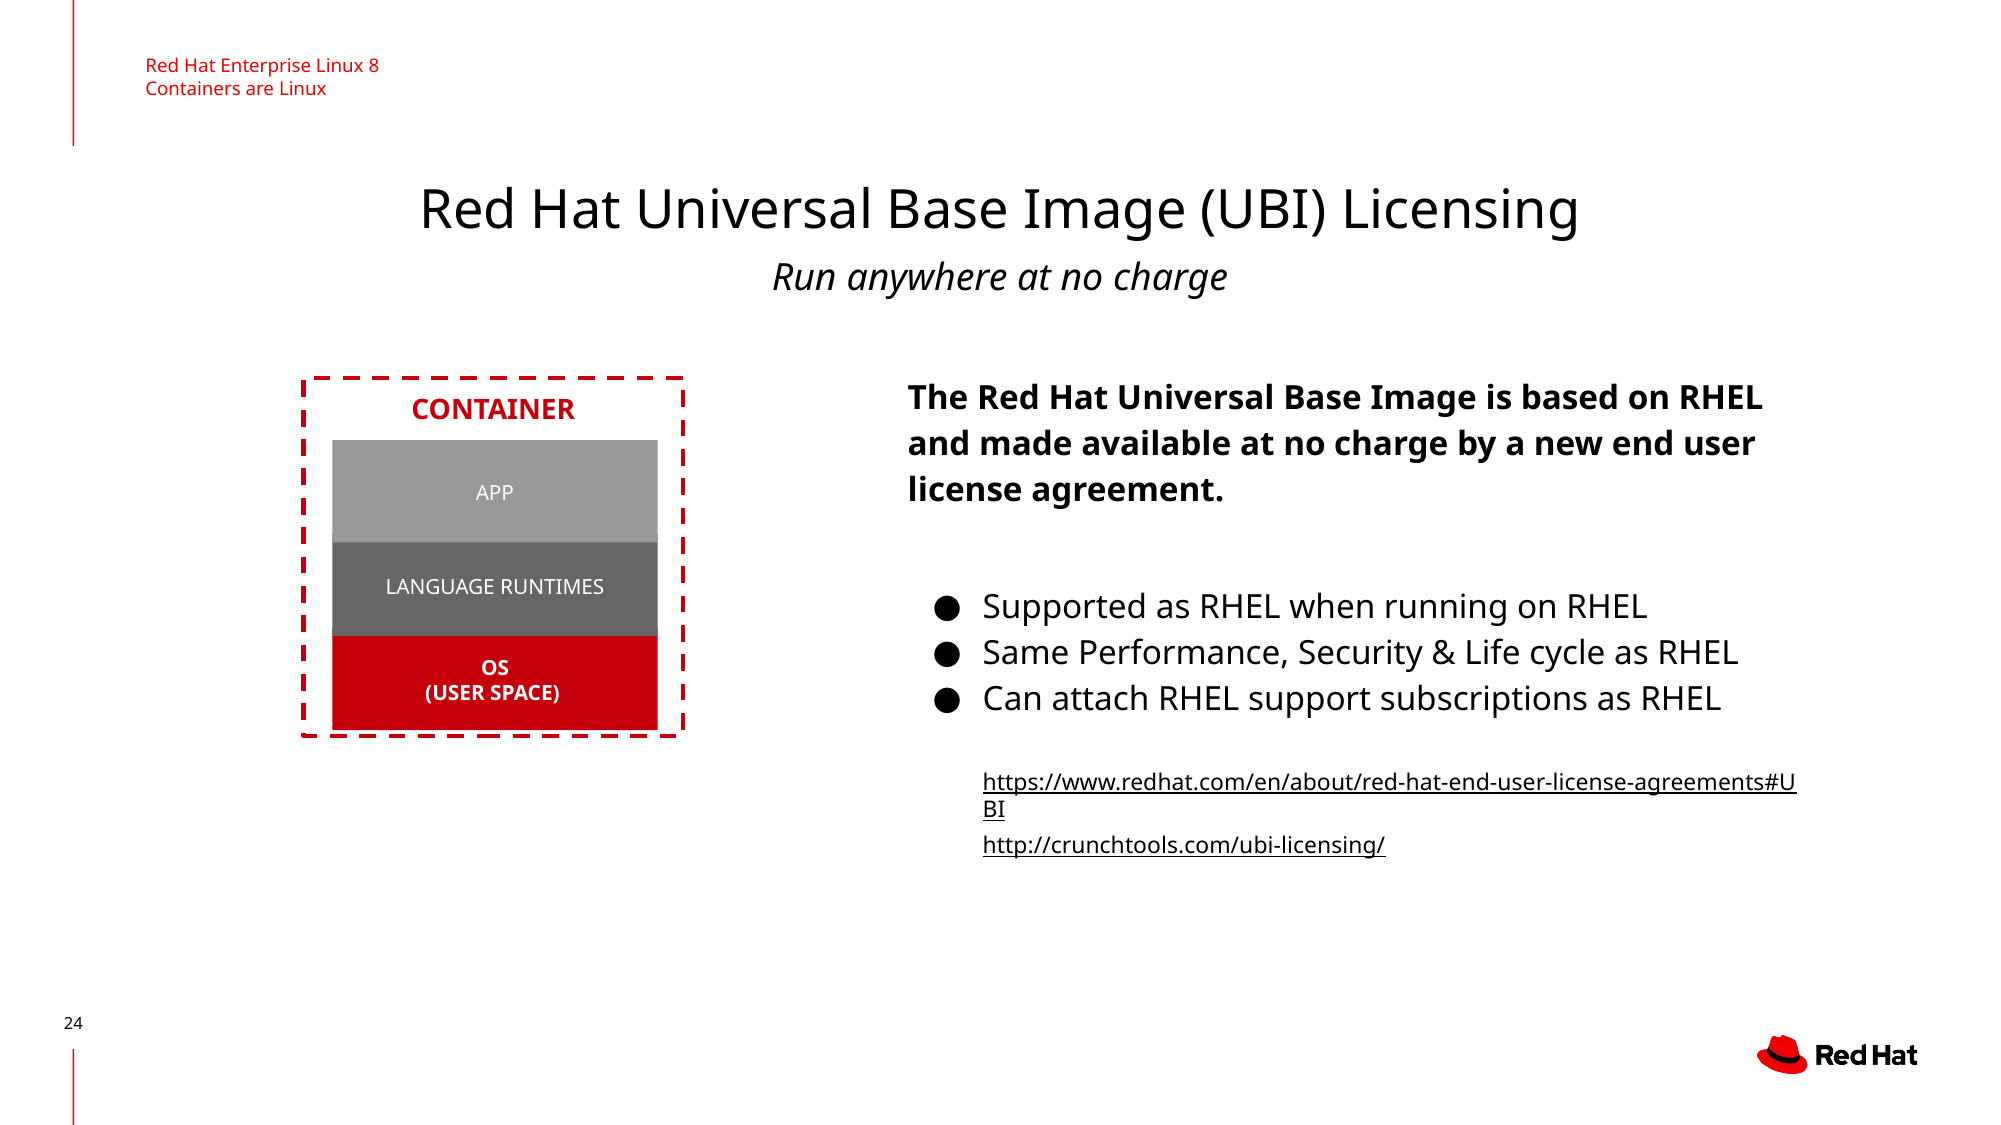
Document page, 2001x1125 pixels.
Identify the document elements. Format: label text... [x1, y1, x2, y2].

list The Red Hat Universal Base Image is based on RHEL and made available at no charge by a new end user license agreement. Supported as RHEL when running on RHEL Same Performance, Security & Life cycle as RHEL Can attach RHEL support subscriptions as RHEL https://www.redhat.com/en/about/red-hat-end-user-license-agreements#UBI http://crunchtools.com/ubi-licensing/ [892, 355, 1820, 934]
text_box LANGUAGE RUNTIMES [332, 543, 658, 637]
text_box Red Hat Enterprise Linux 8 Containers are Linux [73, 9, 919, 144]
text_box CONTAINER [303, 378, 684, 736]
title Red Hat Universal Base Image (UBI) Licensing Run anywhere at no charge [287, 155, 1713, 314]
picture [1757, 1035, 1918, 1074]
text_box APP [332, 440, 658, 543]
text_box OS (USER SPACE) [332, 637, 658, 731]
text_box <number> [13, 1012, 134, 1036]
